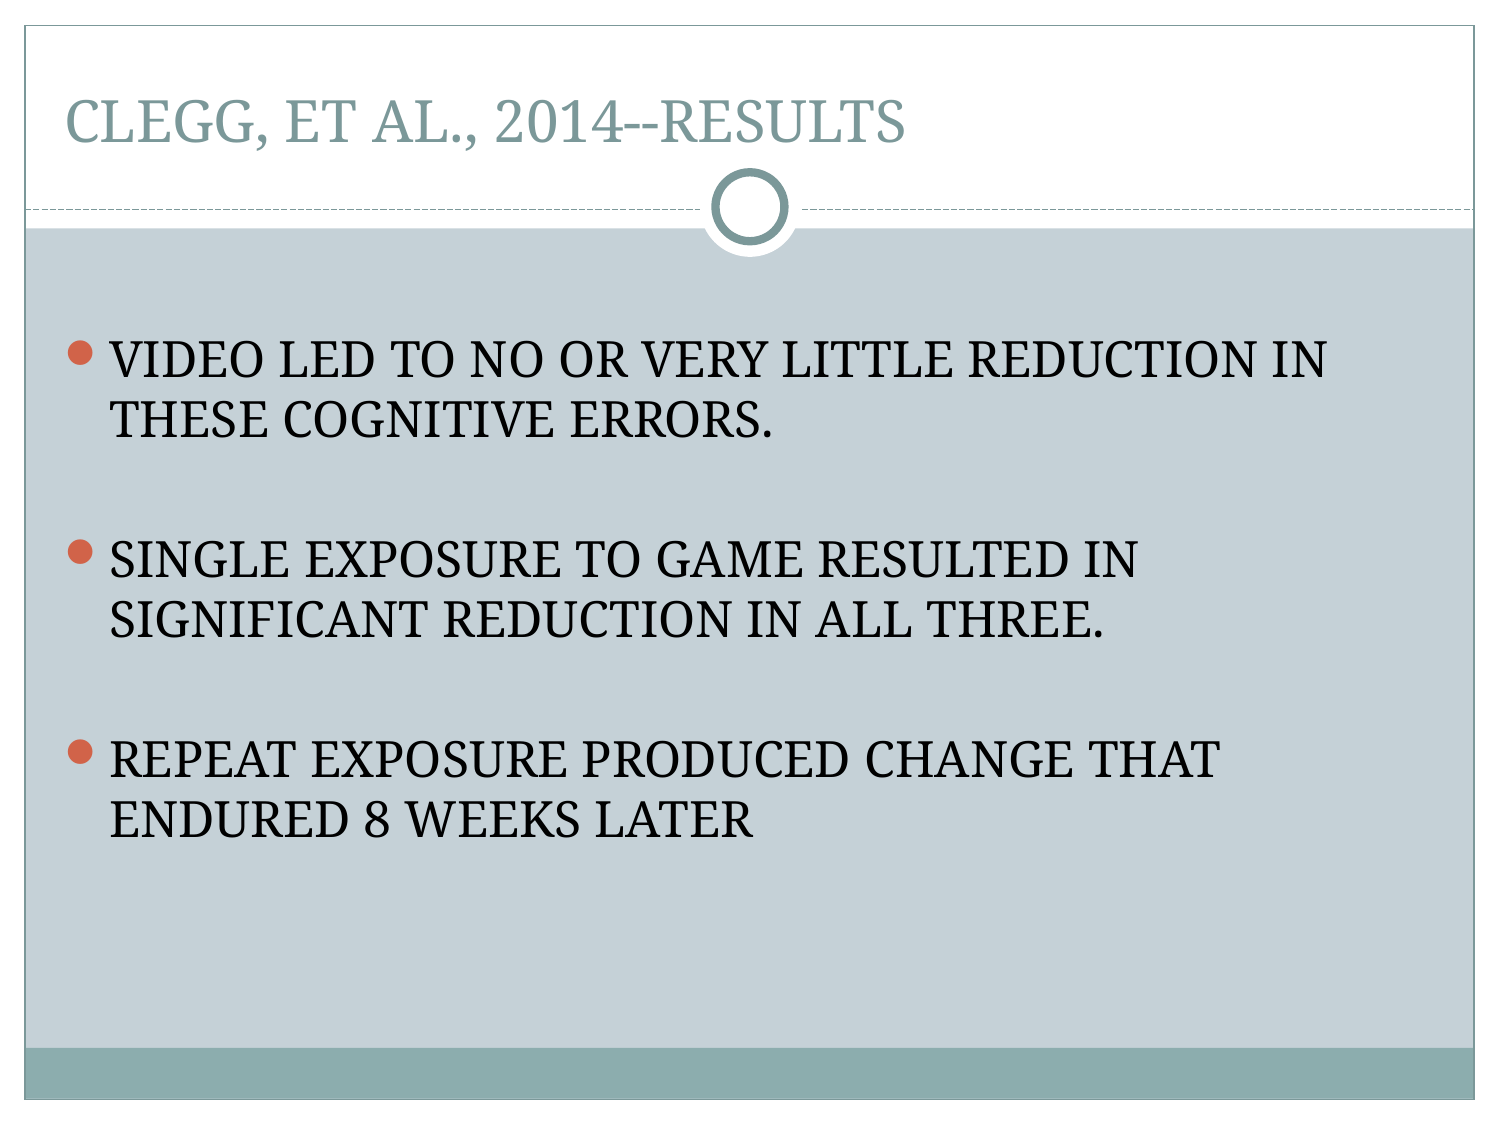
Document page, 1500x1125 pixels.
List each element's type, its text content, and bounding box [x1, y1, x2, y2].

list VIDEO LED TO NO OR VERY LITTLE REDUCTION IN THESE COGNITIVE ERRORS. SINGLE EXPOSURE TO GAME RESULTED IN SIGNIFICANT REDUCTION IN ALL THREE. REPEAT EXPOSURE PRODUCED CHANGE THAT ENDURED 8 WEEKS LATER [49, 250, 1445, 1001]
title CLEGG, ET AL., 2014--RESULTS [49, 37, 1450, 162]
